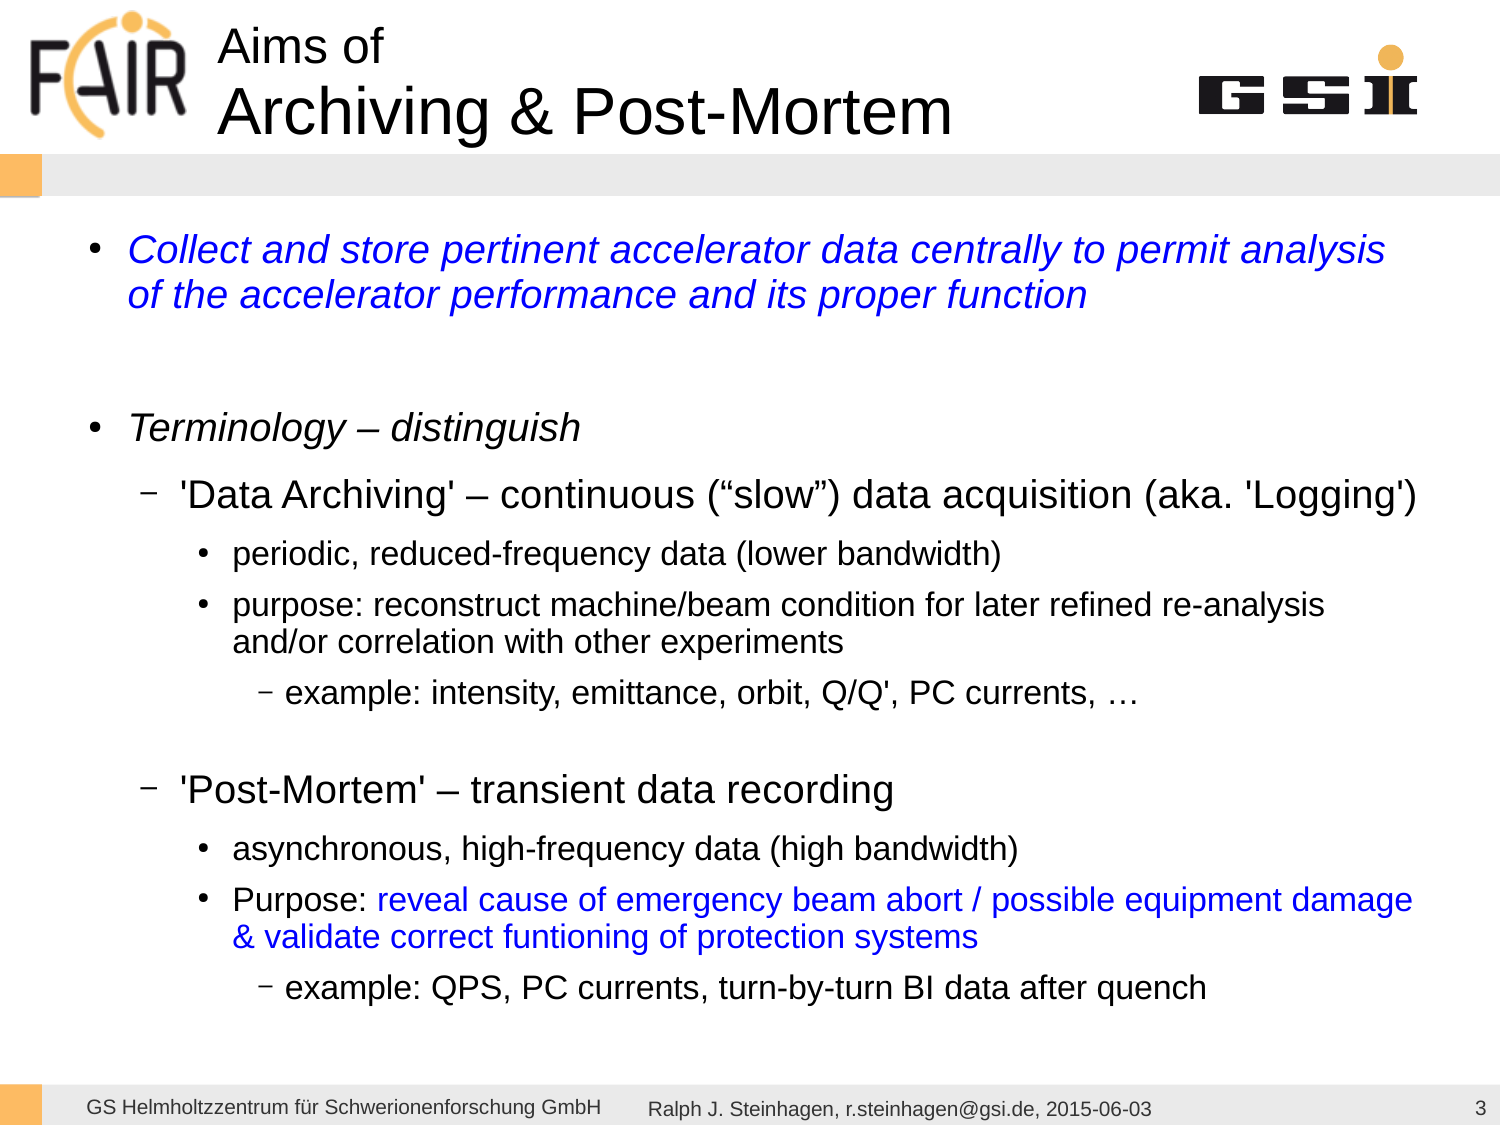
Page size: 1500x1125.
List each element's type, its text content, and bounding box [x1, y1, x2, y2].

list Collect and store pertinent accelerator data centrally to permit analysis of the accelerator performance and its proper function Terminology – distinguish 'Data Archiving' – continuous (“slow”) data acquisition (aka. 'Logging') periodic, reduced-frequency data (lower bandwidth) purpose: reconstruct machine/beam condition for later refined re-analysis and/or correlation with other experiments example: intensity, emittance, orbit, Q/Q', PC currents, … 'Post-Mortem' – transient data recording asynchronous, high-frequency data (high bandwidth) Purpose: reveal cause of emergency beam abort / possible equipment damage & validate correct funtioning of protection systems example: QPS, PC currents, turn-by-turn BI data after quench [75, 226, 1425, 1050]
picture [30, 9, 187, 141]
picture [1197, 42, 1419, 117]
title Aims of Archiving & Post-Mortem [217, 9, 1169, 159]
